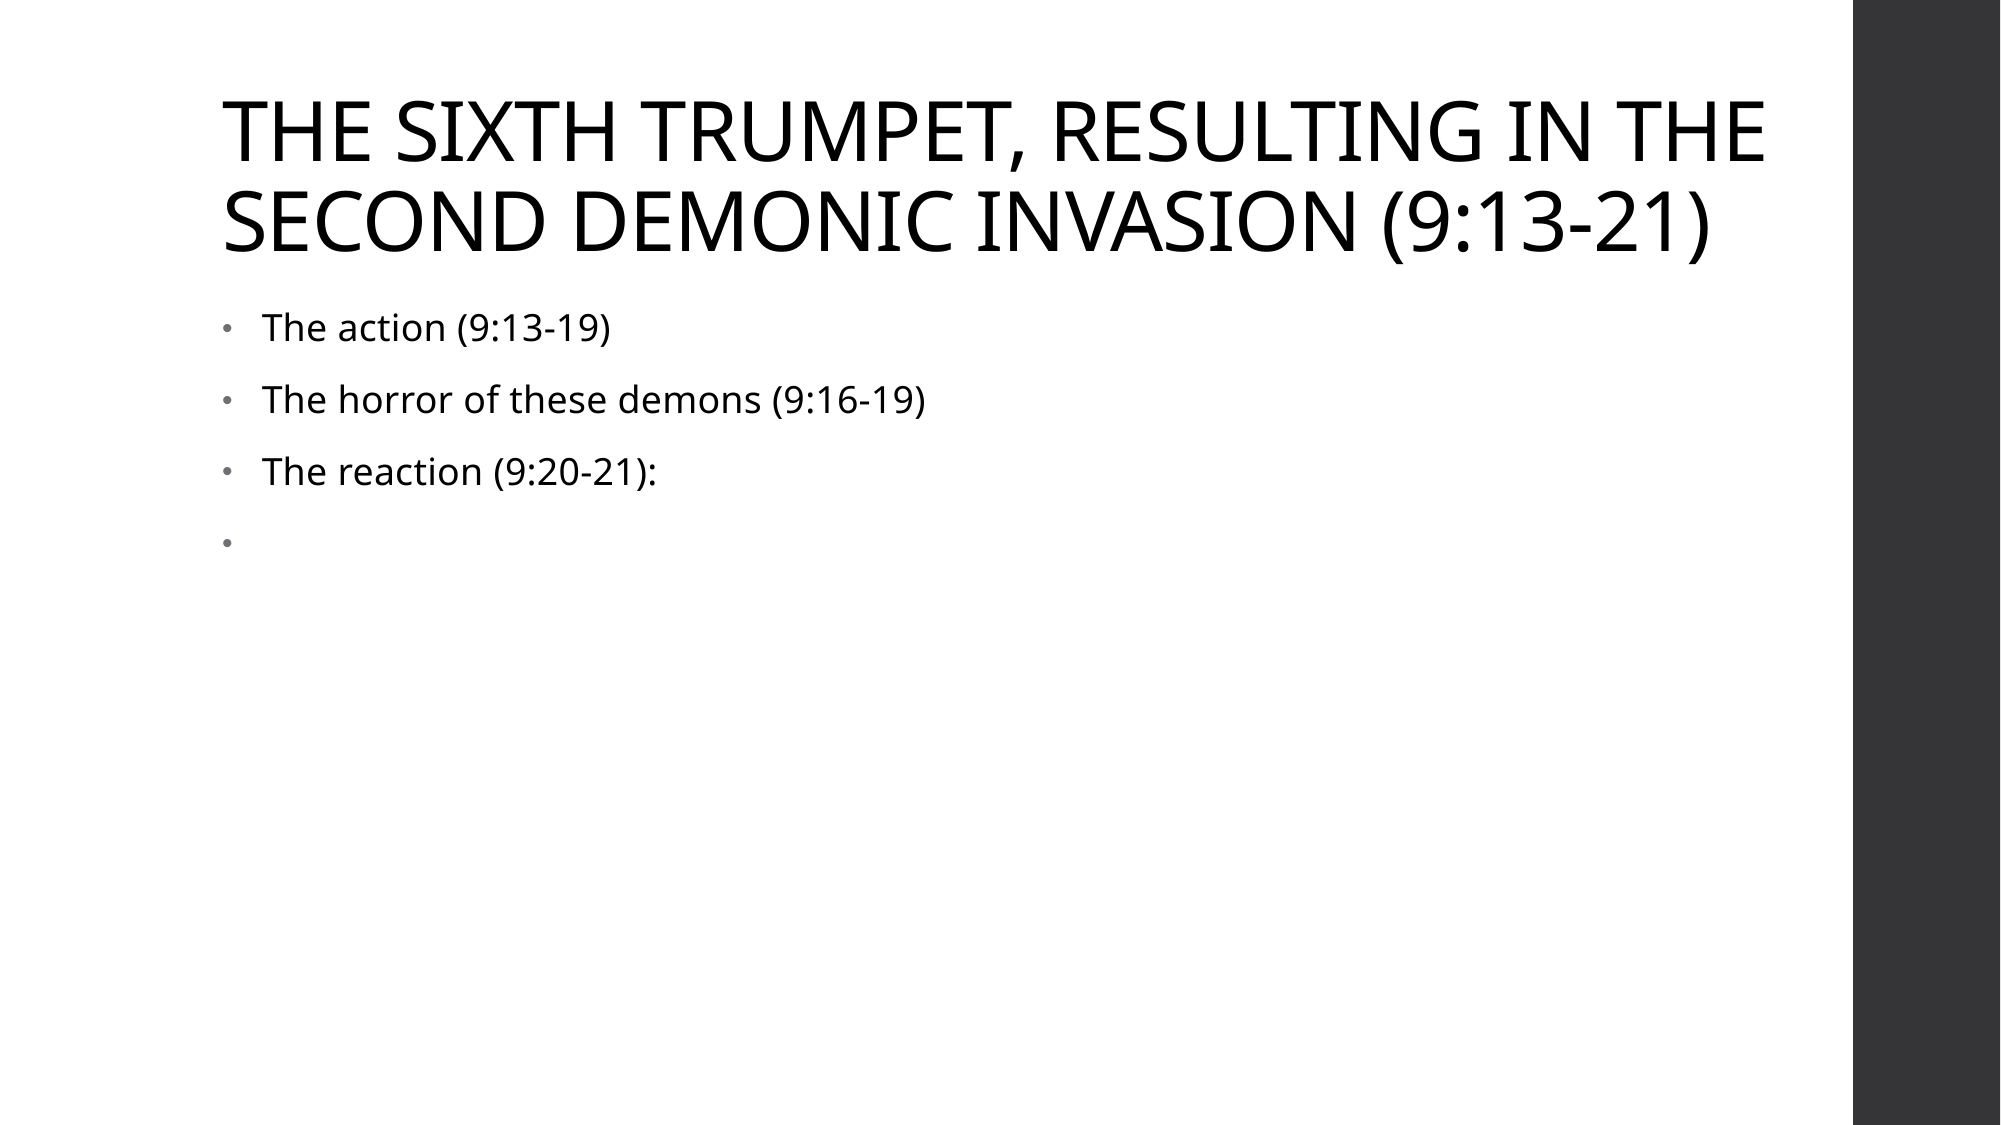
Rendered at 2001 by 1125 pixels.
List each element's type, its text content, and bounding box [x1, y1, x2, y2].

list The action (9:13-19) The horror of these demons (9:16-19) The reaction (9:20-21): [206, 299, 1617, 1014]
title THE SIXTH TRUMPET, RESULTING IN THE SECOND DEMONIC INVASION (9:13-21) [206, 60, 1797, 278]
